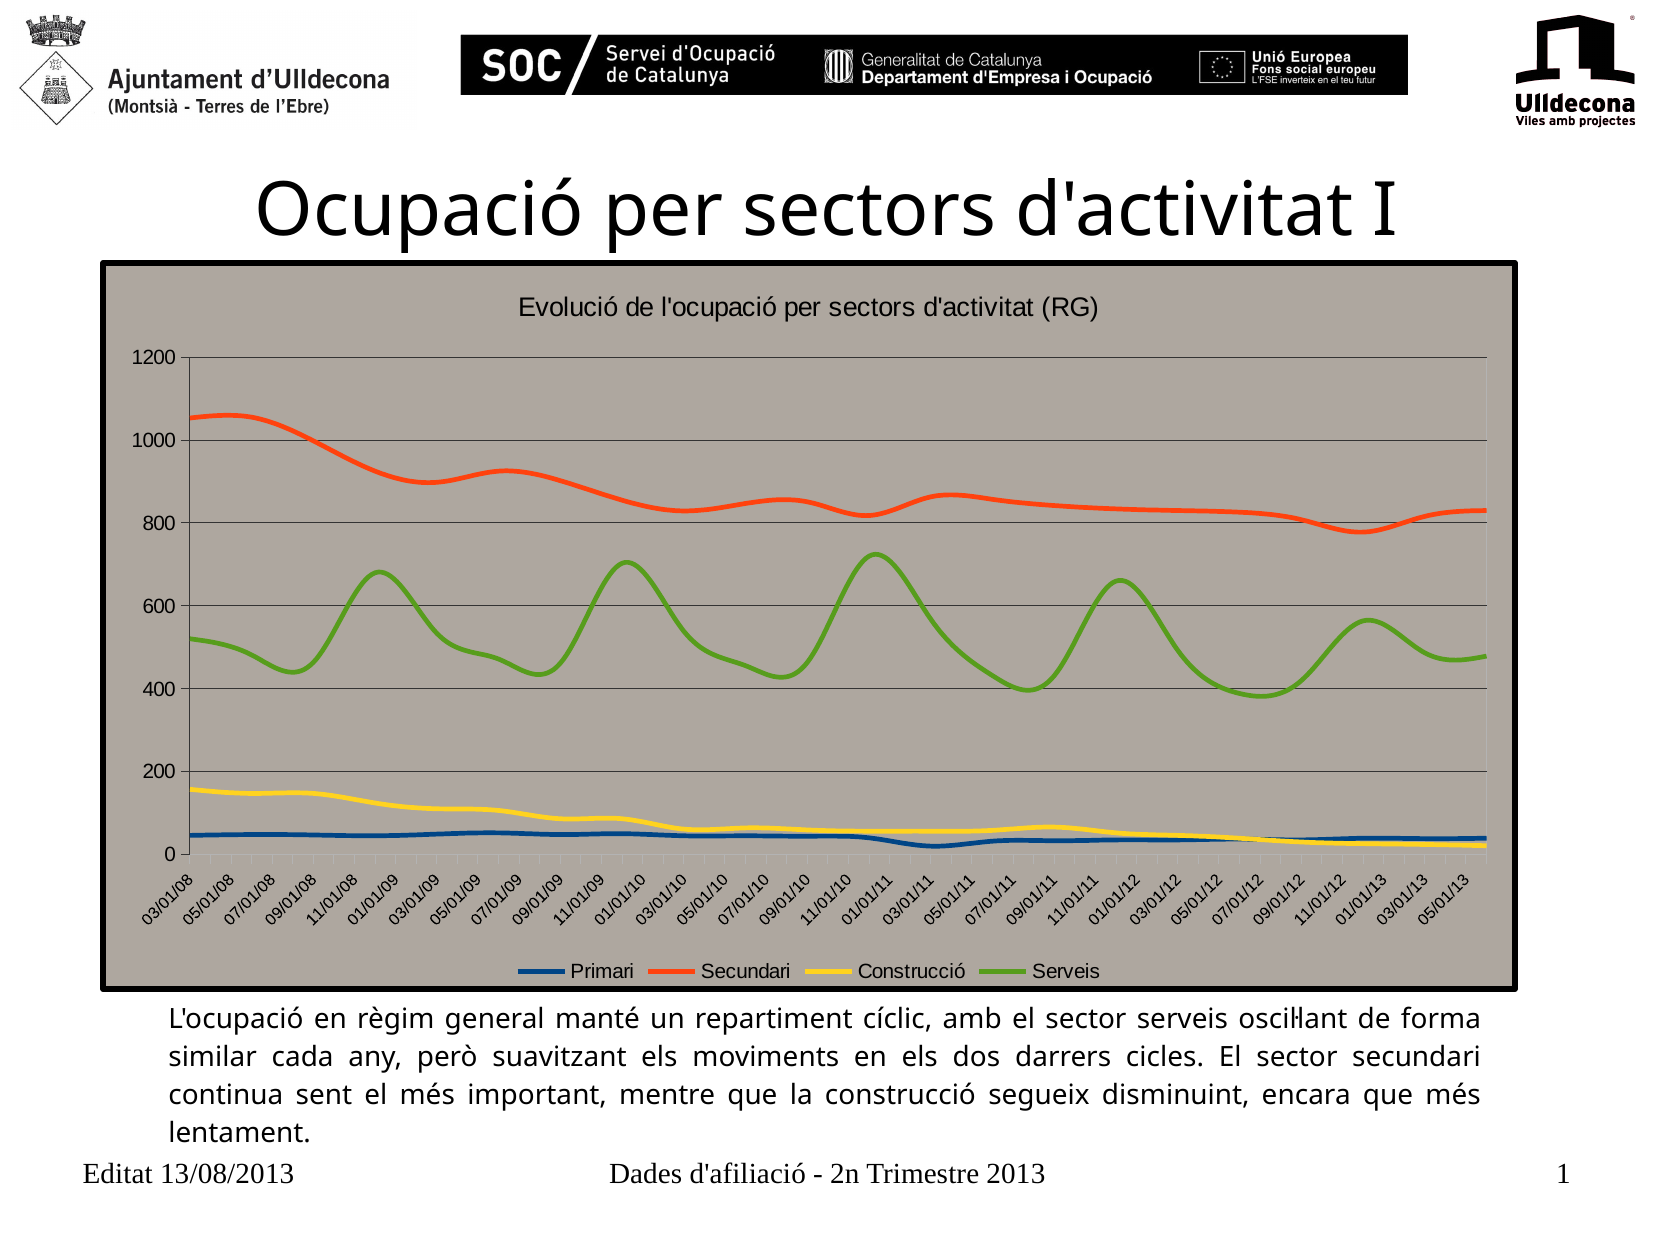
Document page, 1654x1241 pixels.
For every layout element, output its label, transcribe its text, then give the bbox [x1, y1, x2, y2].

picture [460, 34, 1408, 95]
chart [100, 259, 1518, 993]
title Ocupació per sectors d'activitat I [82, 129, 1571, 284]
picture [1511, 11, 1638, 130]
list L'ocupació en règim general manté un repartiment cíclic, amb el sector serveis oscil·lant de forma similar cada any, però suavitzant els moviments en els dos darrers cicles. El sector secundari continua sent el més important, mentre que la construcció segueix disminuint, encara que més lentament. [100, 998, 1483, 1152]
picture [11, 10, 417, 130]
